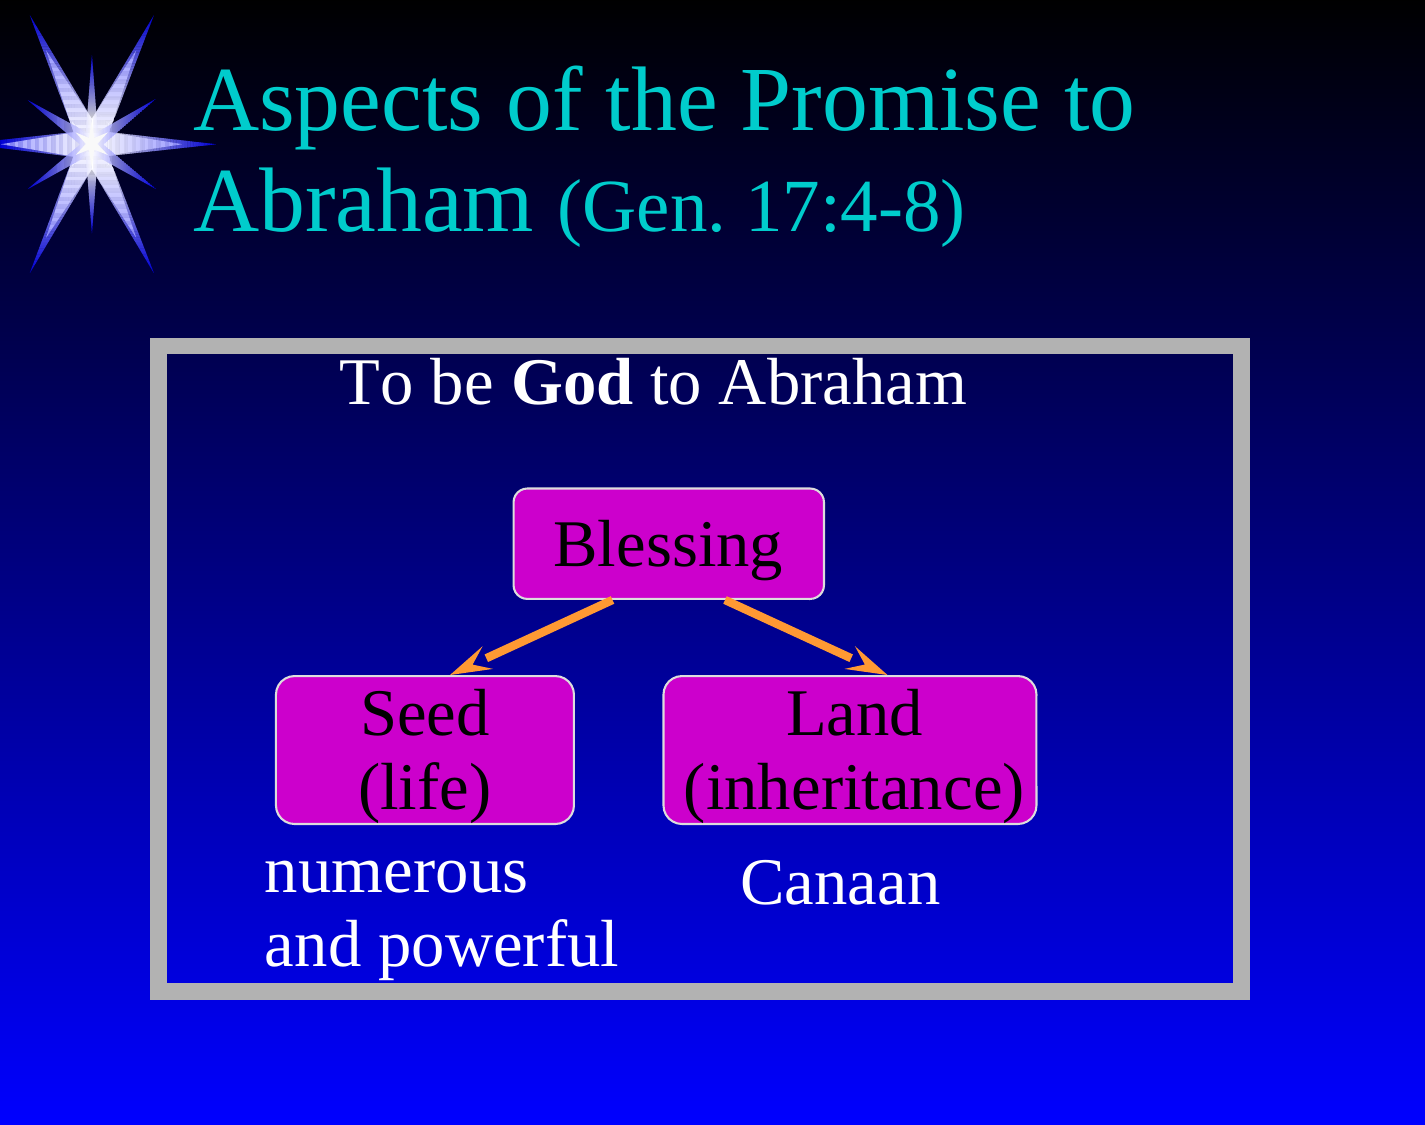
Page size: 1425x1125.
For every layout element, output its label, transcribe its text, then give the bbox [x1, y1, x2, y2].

text_box Canaan [725, 837, 1075, 927]
text_box numerous and powerful [249, 824, 651, 983]
text_box To be God to Abraham [324, 337, 1063, 427]
text_box Seed (life) [275, 676, 574, 824]
text_box Land (inheritance) [663, 676, 1037, 824]
title Aspects of the Promise to Abraham (Gen. 17:4-8) [178, 40, 1390, 260]
text_box Blessing [513, 488, 824, 599]
